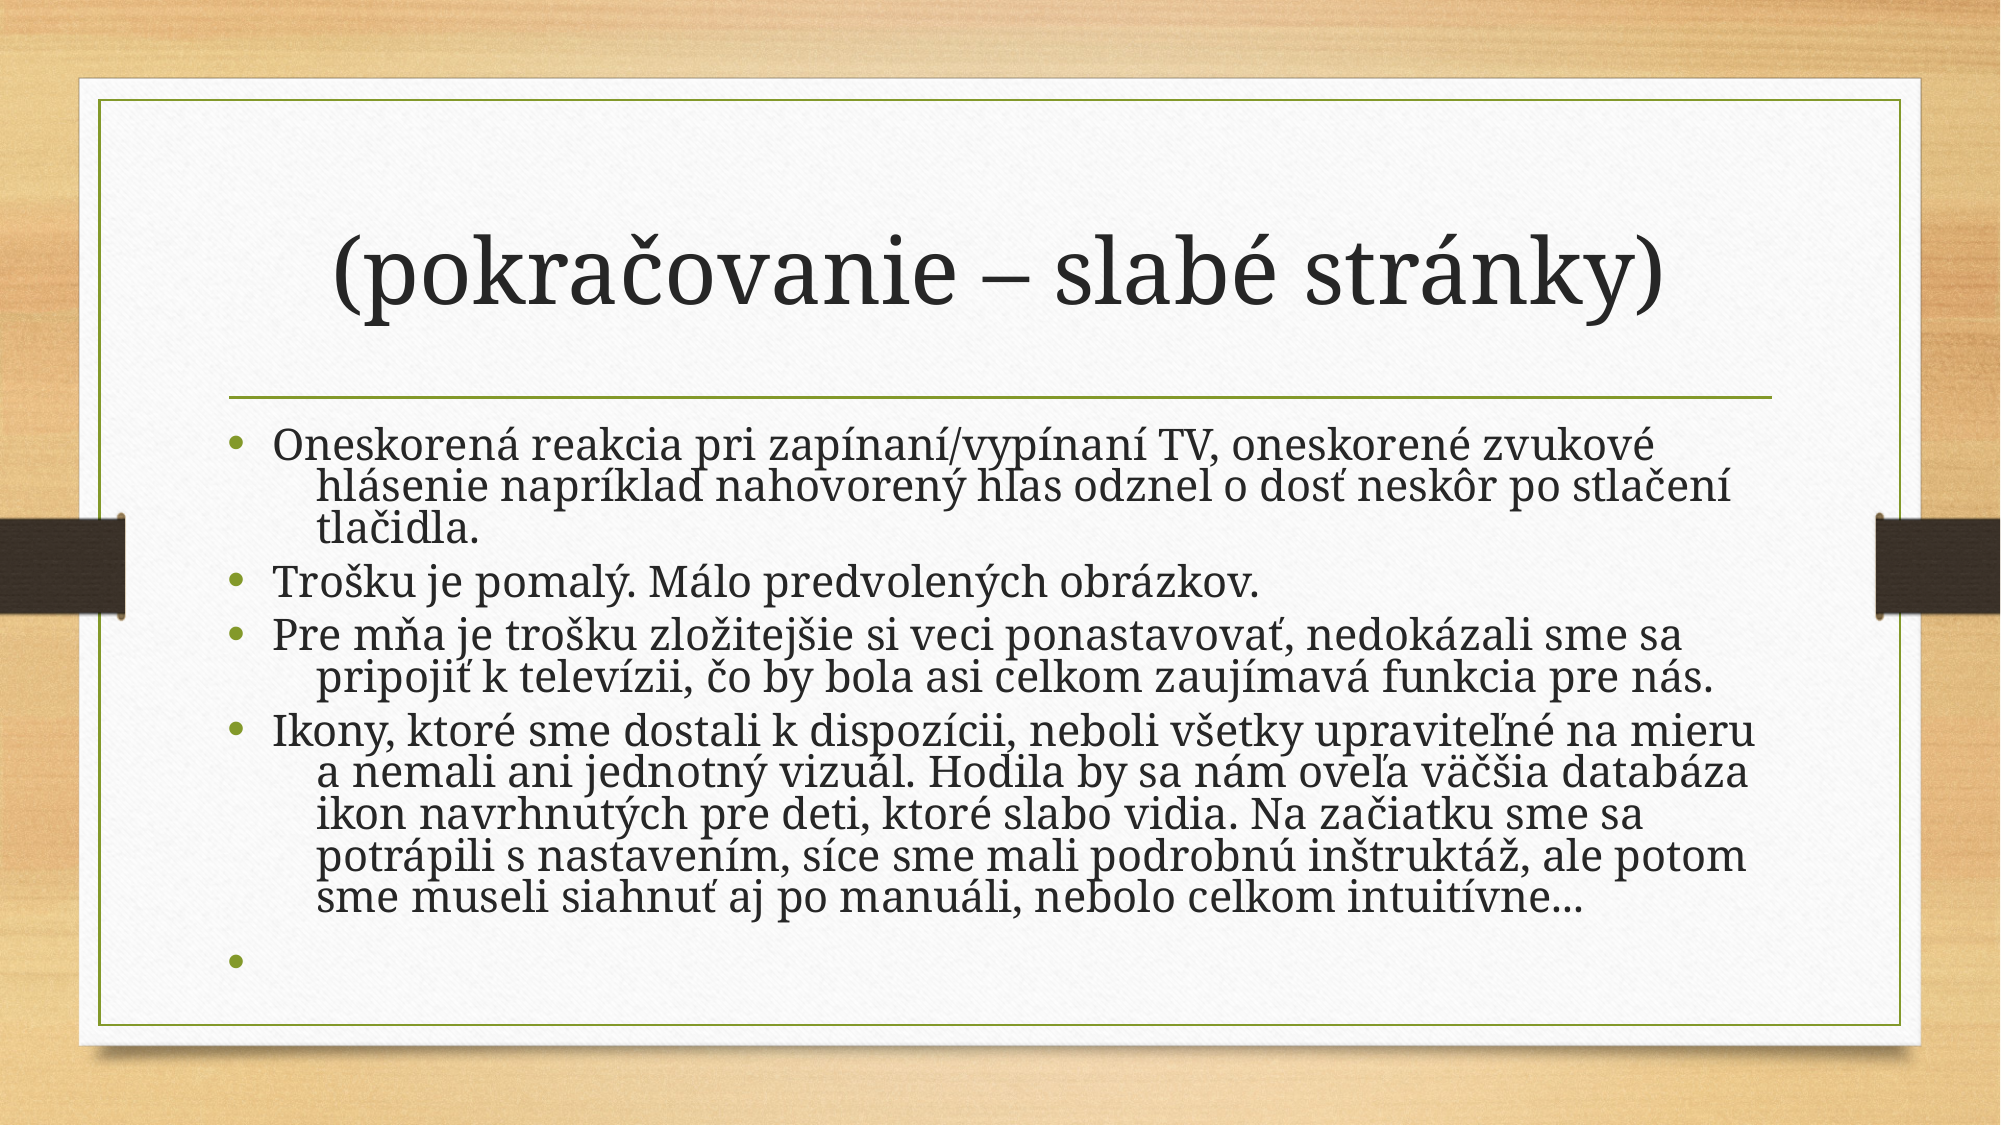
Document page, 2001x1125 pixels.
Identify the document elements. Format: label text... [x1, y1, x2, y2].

list Oneskorená reakcia pri zapínaní/vypínaní TV, oneskorené zvukové hlásenie napríklad nahovorený hlas odznel o dosť neskôr po stlačení tlačidla. Trošku je pomalý. Málo predvolených obrázkov. Pre mňa je trošku zložitejšie si veci ponastavovať, nedokázali sme sa pripojiť k televízii, čo by bola asi celkom zaujímavá funkcia pre nás. Ikony, ktoré sme dostali k dispozícii, neboli všetky upraviteľné na mieru a nemali ani jednotný vizuál. Hodila by sa nám oveľa väčšia databáza ikon navrhnutých pre deti, ktoré slabo vidia. Na začiatku sme sa potrápili s nastavením, síce sme mali podrobnú inštruktáž, ale potom sme museli siahnuť aj po manuáli, nebolo celkom intuitívne... [212, 419, 1788, 964]
title (pokračovanie – slabé stránky) [212, 161, 1788, 376]
